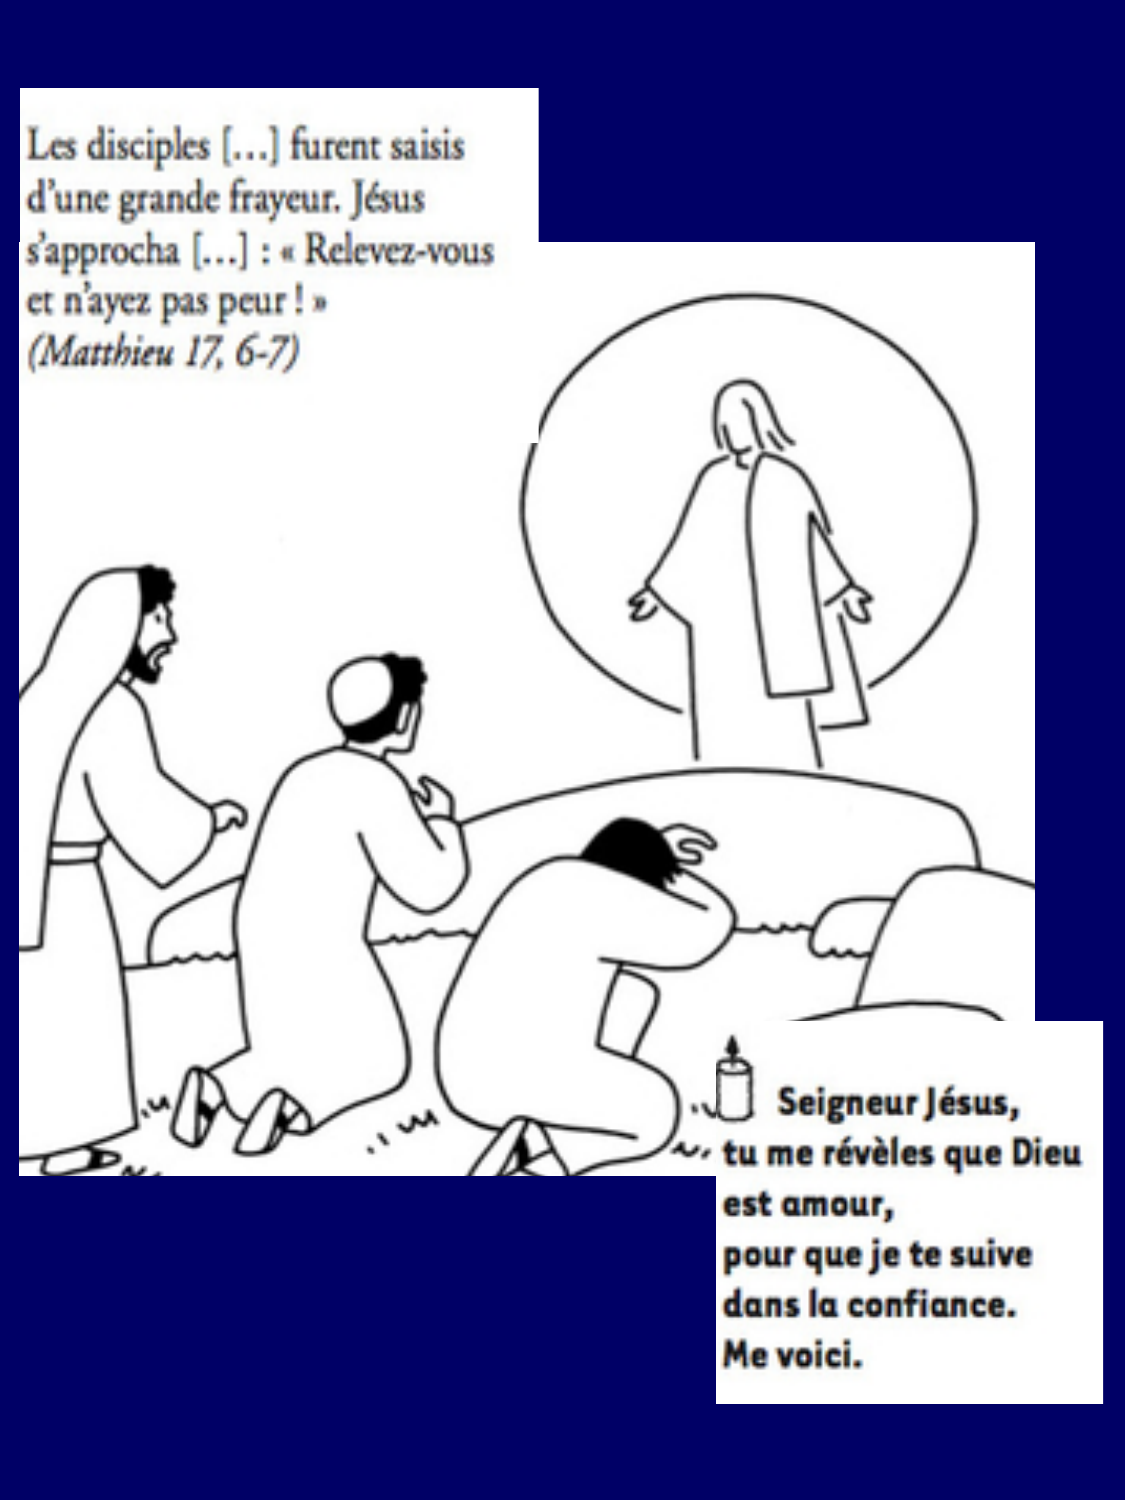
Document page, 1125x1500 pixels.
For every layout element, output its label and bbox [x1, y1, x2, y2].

picture [19, 88, 1104, 1404]
